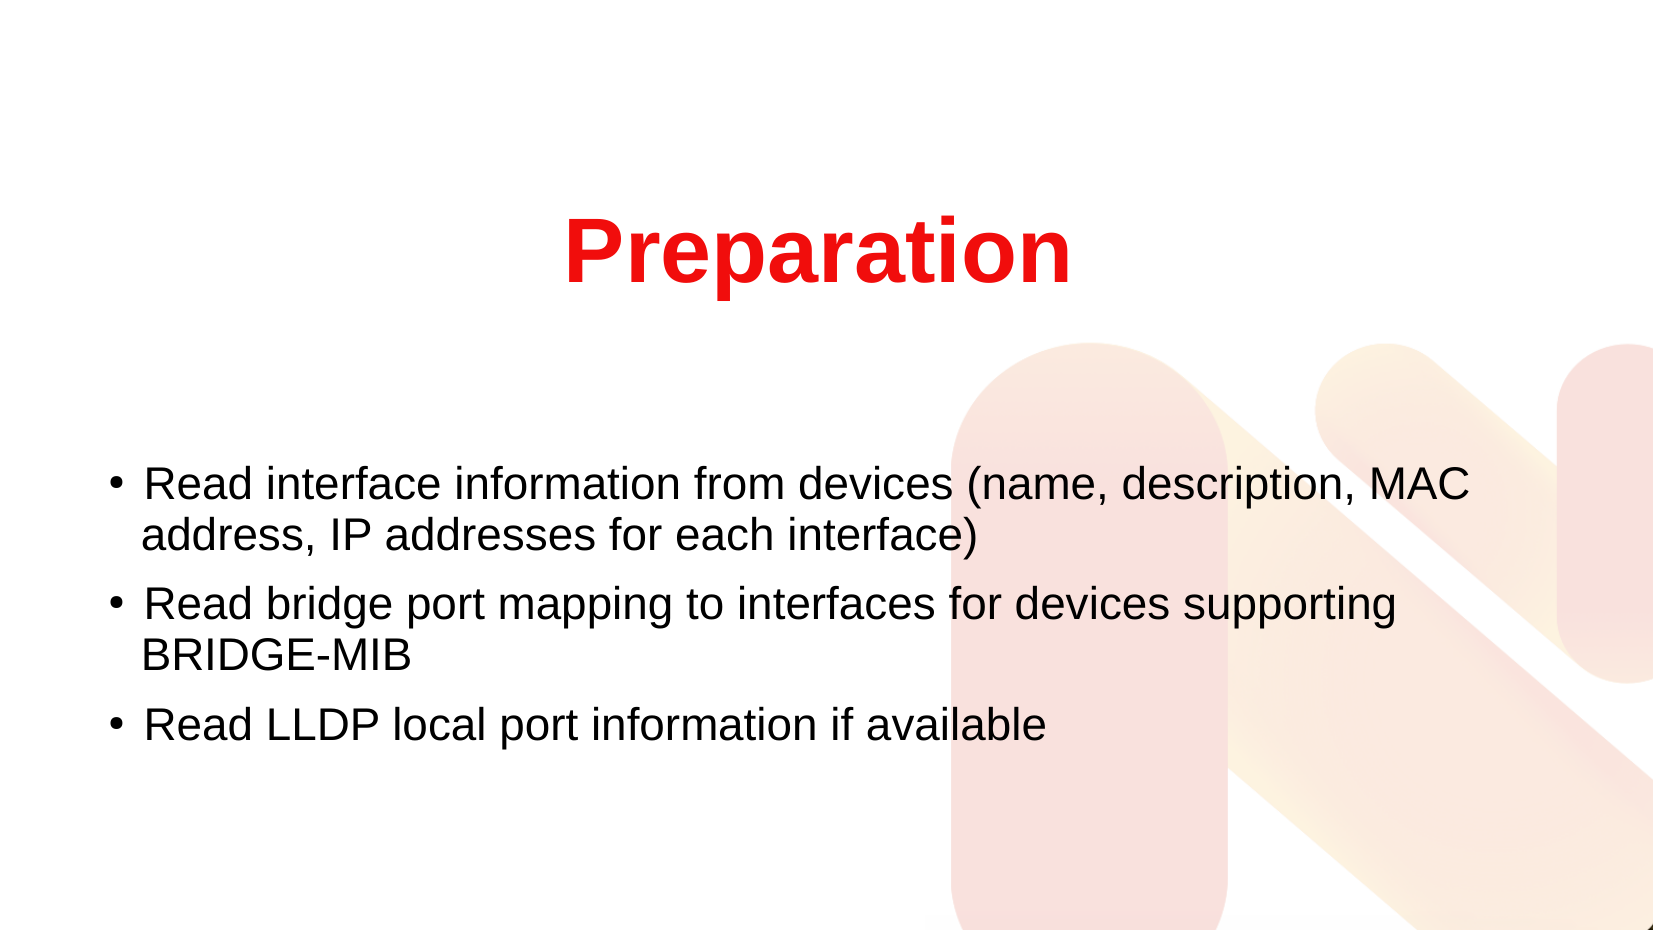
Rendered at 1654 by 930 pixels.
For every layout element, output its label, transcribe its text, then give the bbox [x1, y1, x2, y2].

title Preparation [75, 172, 1563, 328]
picture [925, 327, 1653, 930]
subtitle Read interface information from devices (name, description, MAC address, IP addresses for each interface) Read bridge port mapping to interfaces for devices supporting BRIDGE-MIB Read LLDP local port information if available [87, 457, 1576, 751]
